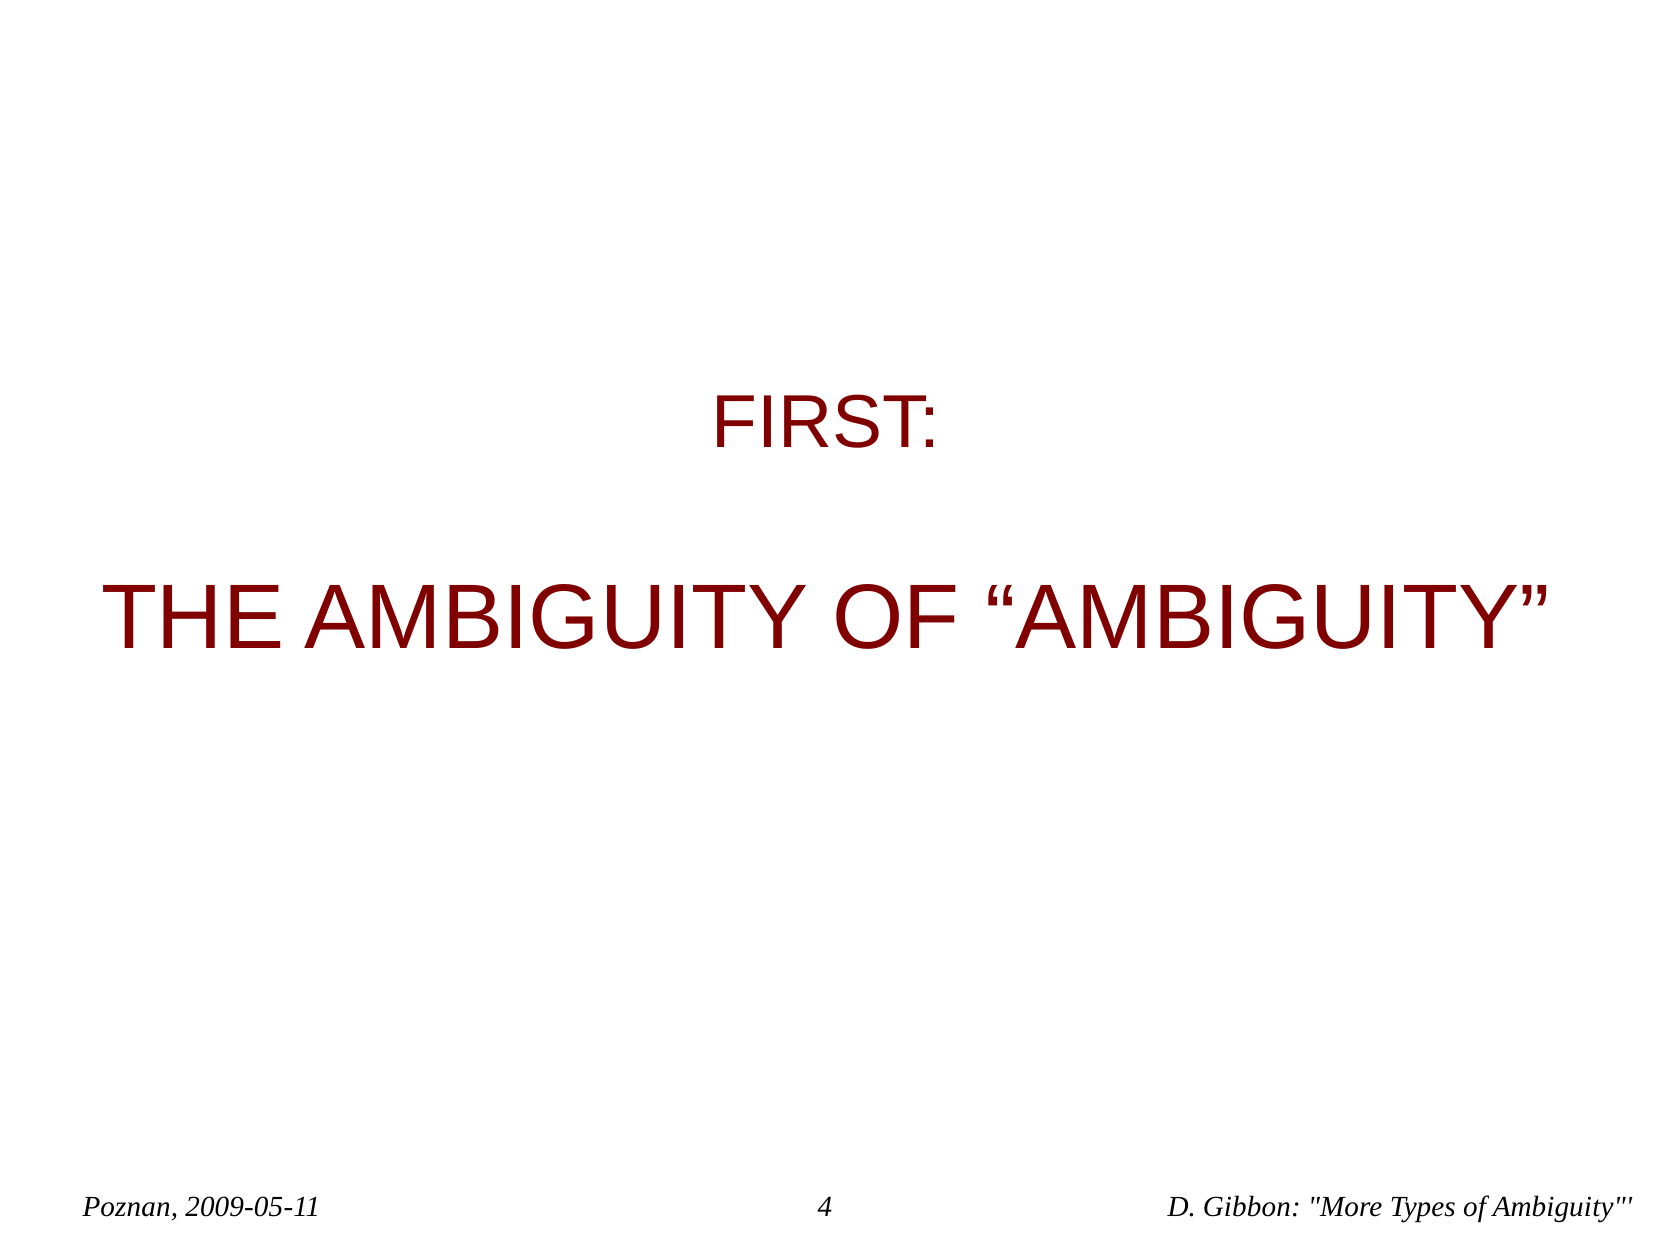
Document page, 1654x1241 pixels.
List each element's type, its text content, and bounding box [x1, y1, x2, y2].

title FIRST: THE AMBIGUITY OF “AMBIGUITY” [0, 379, 1653, 669]
